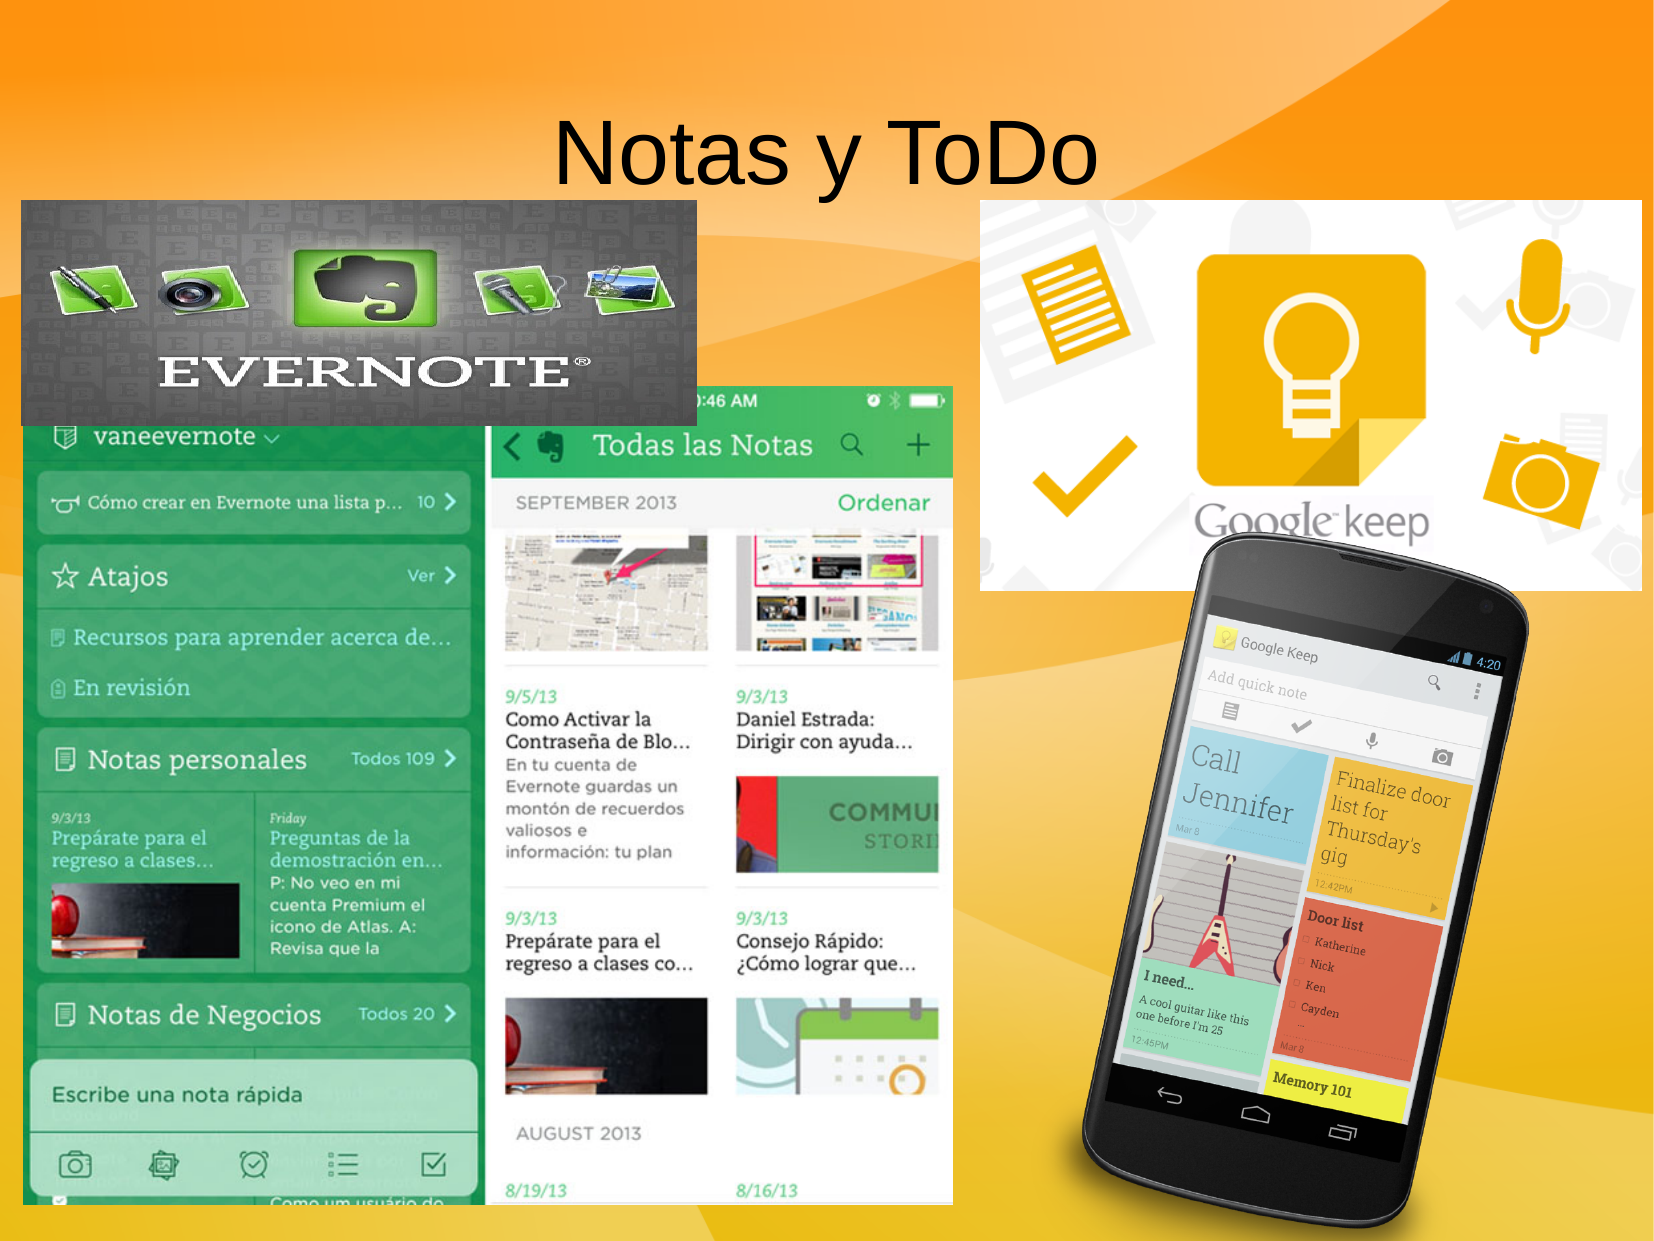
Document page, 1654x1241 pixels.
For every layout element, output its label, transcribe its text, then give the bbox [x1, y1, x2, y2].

picture [0, 0, 1654, 1241]
title Notas y ToDo [82, 49, 1571, 257]
